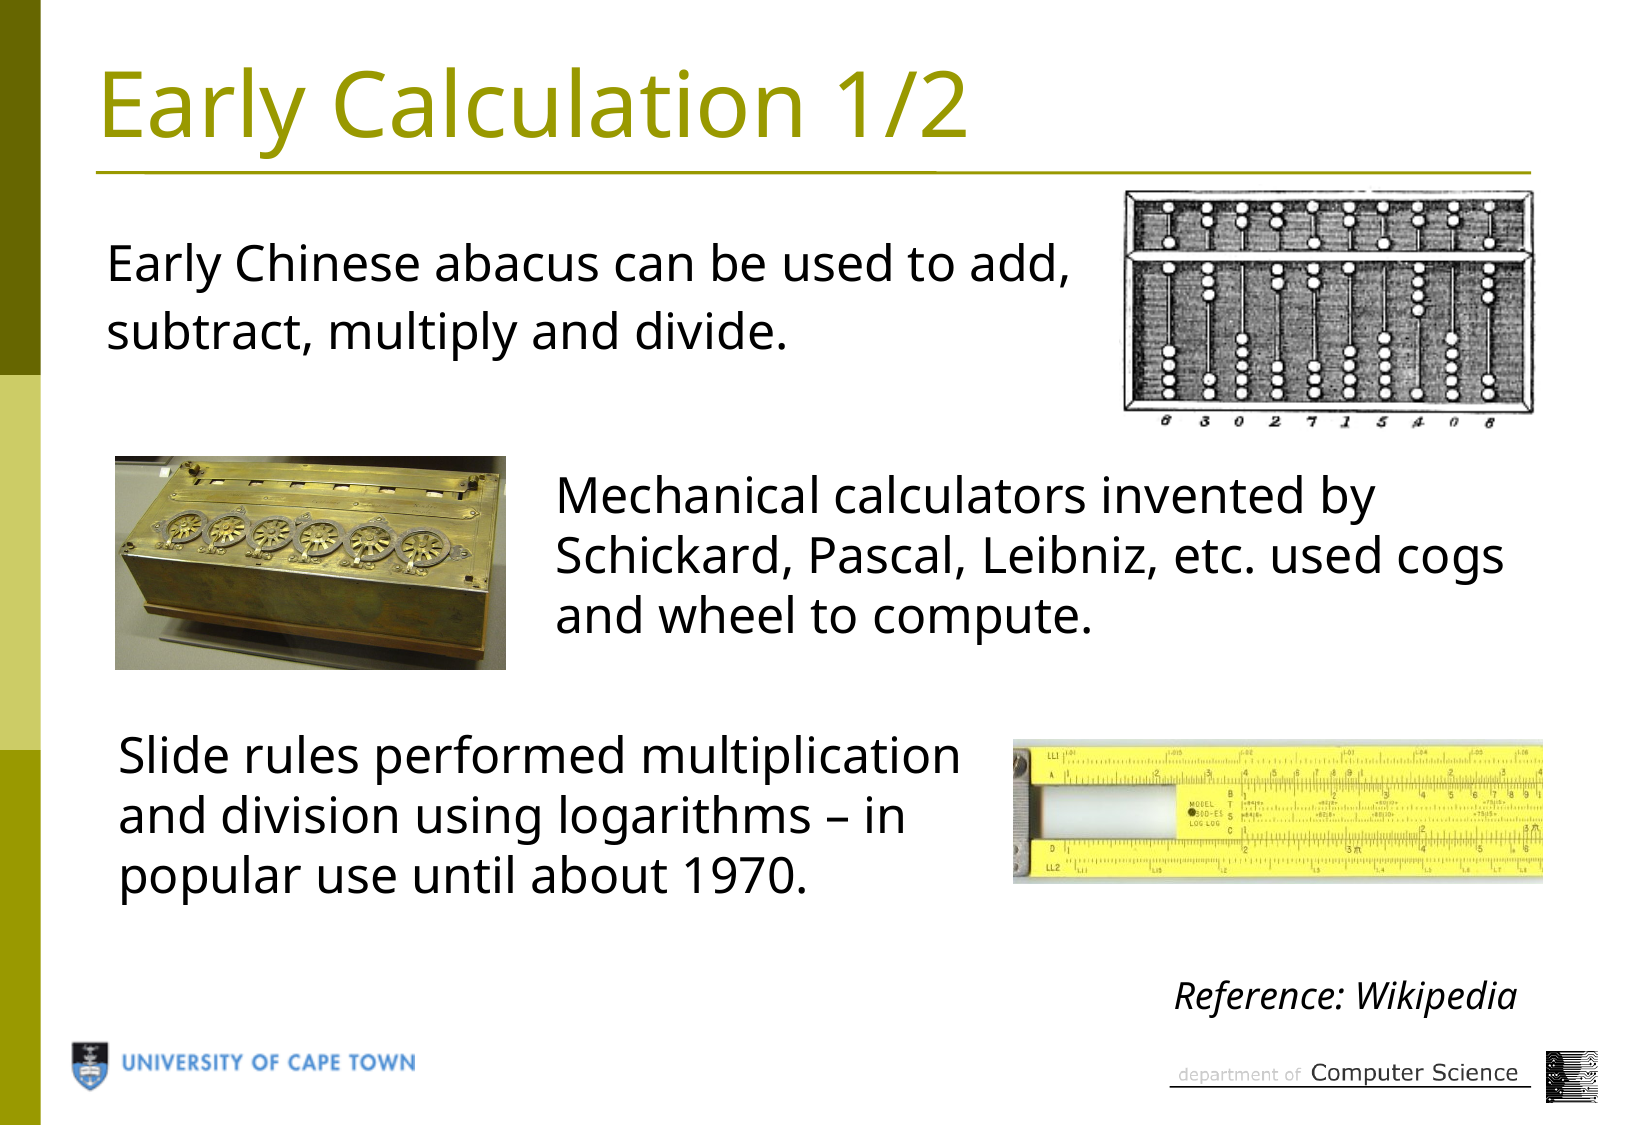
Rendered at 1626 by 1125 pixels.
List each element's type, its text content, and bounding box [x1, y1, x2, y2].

picture [1119, 184, 1541, 432]
text_box Slide rules performed multiplication and division using logarithms – in popular use until about 1970. [103, 716, 1002, 988]
text_box Reference: Wikipedia [611, 964, 1534, 1025]
text_box Mechanical calculators invented by Schickard, Pascal, Leibniz, etc. used cogs and wheel to compute. [540, 456, 1556, 646]
picture [1546, 1051, 1598, 1103]
title Early Calculation 1/2 [81, 45, 1544, 173]
list Early Chinese abacus can be used to add, subtract, multiply and divide. [91, 219, 1107, 362]
picture [115, 456, 506, 670]
picture [61, 1024, 415, 1103]
picture [1169, 1043, 1532, 1091]
picture [1013, 739, 1543, 884]
